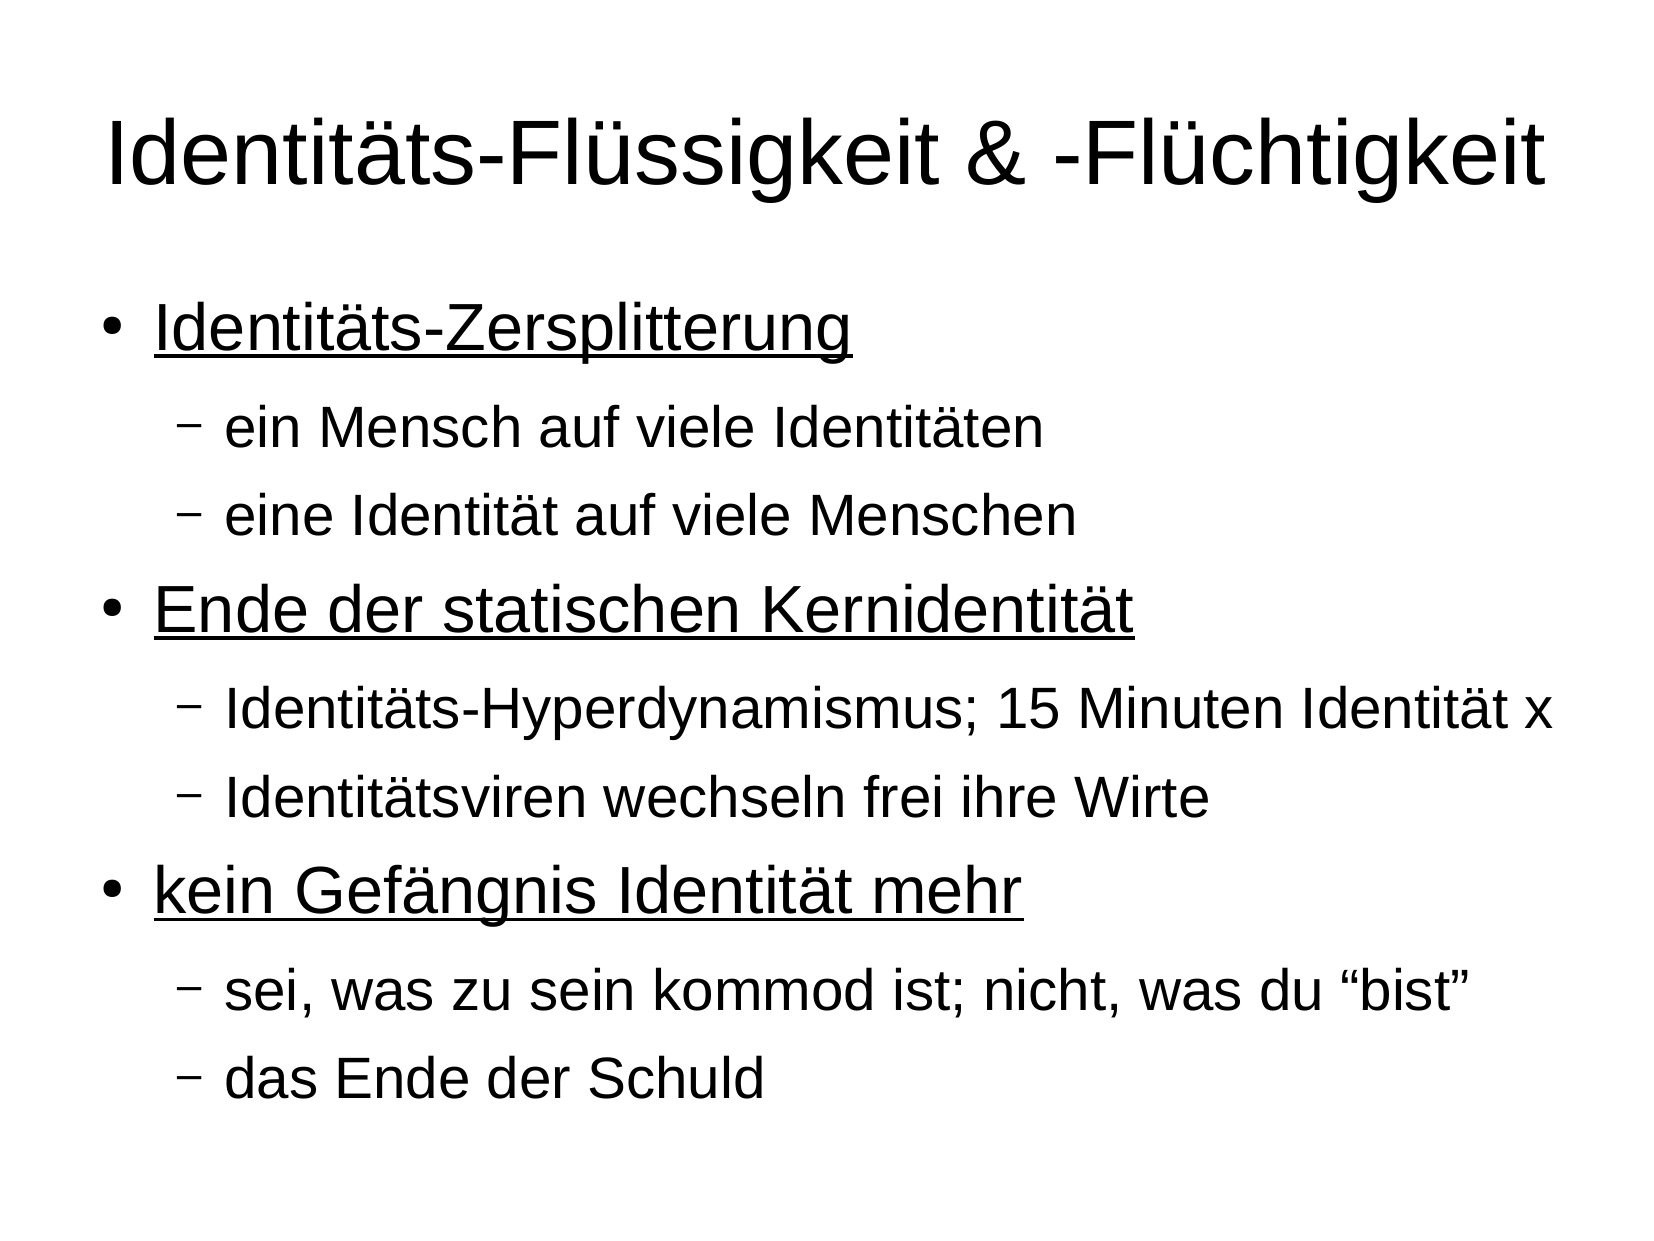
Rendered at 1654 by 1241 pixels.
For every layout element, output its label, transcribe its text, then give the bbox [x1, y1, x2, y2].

list Identitäts-Zersplitterung ein Mensch auf viele Identitäten eine Identität auf viele Menschen Ende der statischen Kernidentität Identitäts-Hyperdynamismus; 15 Minuten Identität x Identitätsviren wechseln frei ihre Wirte kein Gefängnis Identität mehr sei, was zu sein kommod ist; nicht, was du “bist” das Ende der Schuld [82, 290, 1571, 1182]
title Identitäts-Flüssigkeit & -Flüchtigkeit [82, 56, 1571, 250]
